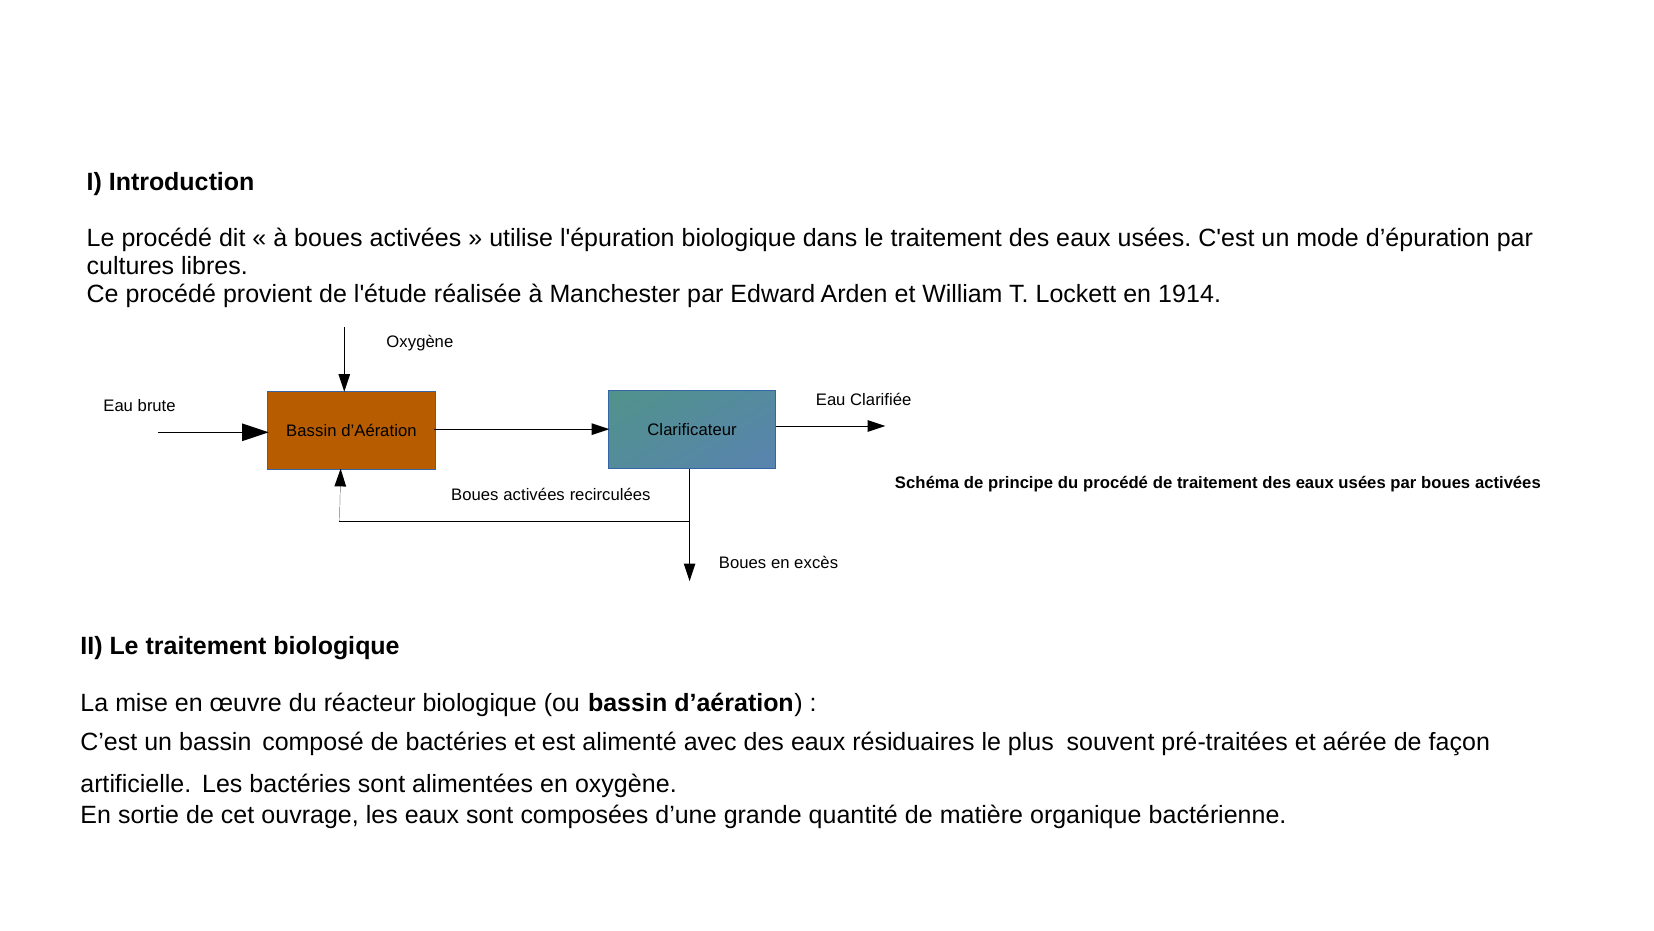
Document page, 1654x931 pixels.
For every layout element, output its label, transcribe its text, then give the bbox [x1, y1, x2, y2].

text_box Boues en excès [704, 545, 874, 580]
text_box II) Le traitement biologique La mise en œuvre du réacteur biologique (ou bassin d’aération) : C’est un bassin composé de bactéries et est alimenté avec des eaux résiduaires le plus souvent pré-traitées et aérée de façon artificielle. Les bactéries sont alimentées en oxygène. En sortie de cet ouvrage, les eaux sont composées d’une grande quantité de matière organique bactérienne. [65, 624, 1557, 878]
text_box Schéma de principe du procédé de traitement des eaux usées par boues activées [880, 465, 1570, 500]
text_box Bassin d’Aération [267, 391, 436, 470]
text_box Boues activées recirculées [436, 478, 681, 512]
text_box I) Introduction Le procédé dit « à boues activées » utilise l'épuration biologique dans le traitement des eaux usées. C'est un mode d’épuration par cultures libres. Ce procédé provient de l'étude réalisée à Manchester par Edward Arden et William T. Lockett en 1914. [71, 160, 1593, 344]
text_box Eau brute [88, 388, 219, 423]
text_box Clarificateur [608, 390, 776, 469]
text_box Oxygène [354, 324, 486, 359]
text_box Eau Clarifiée [801, 382, 932, 416]
